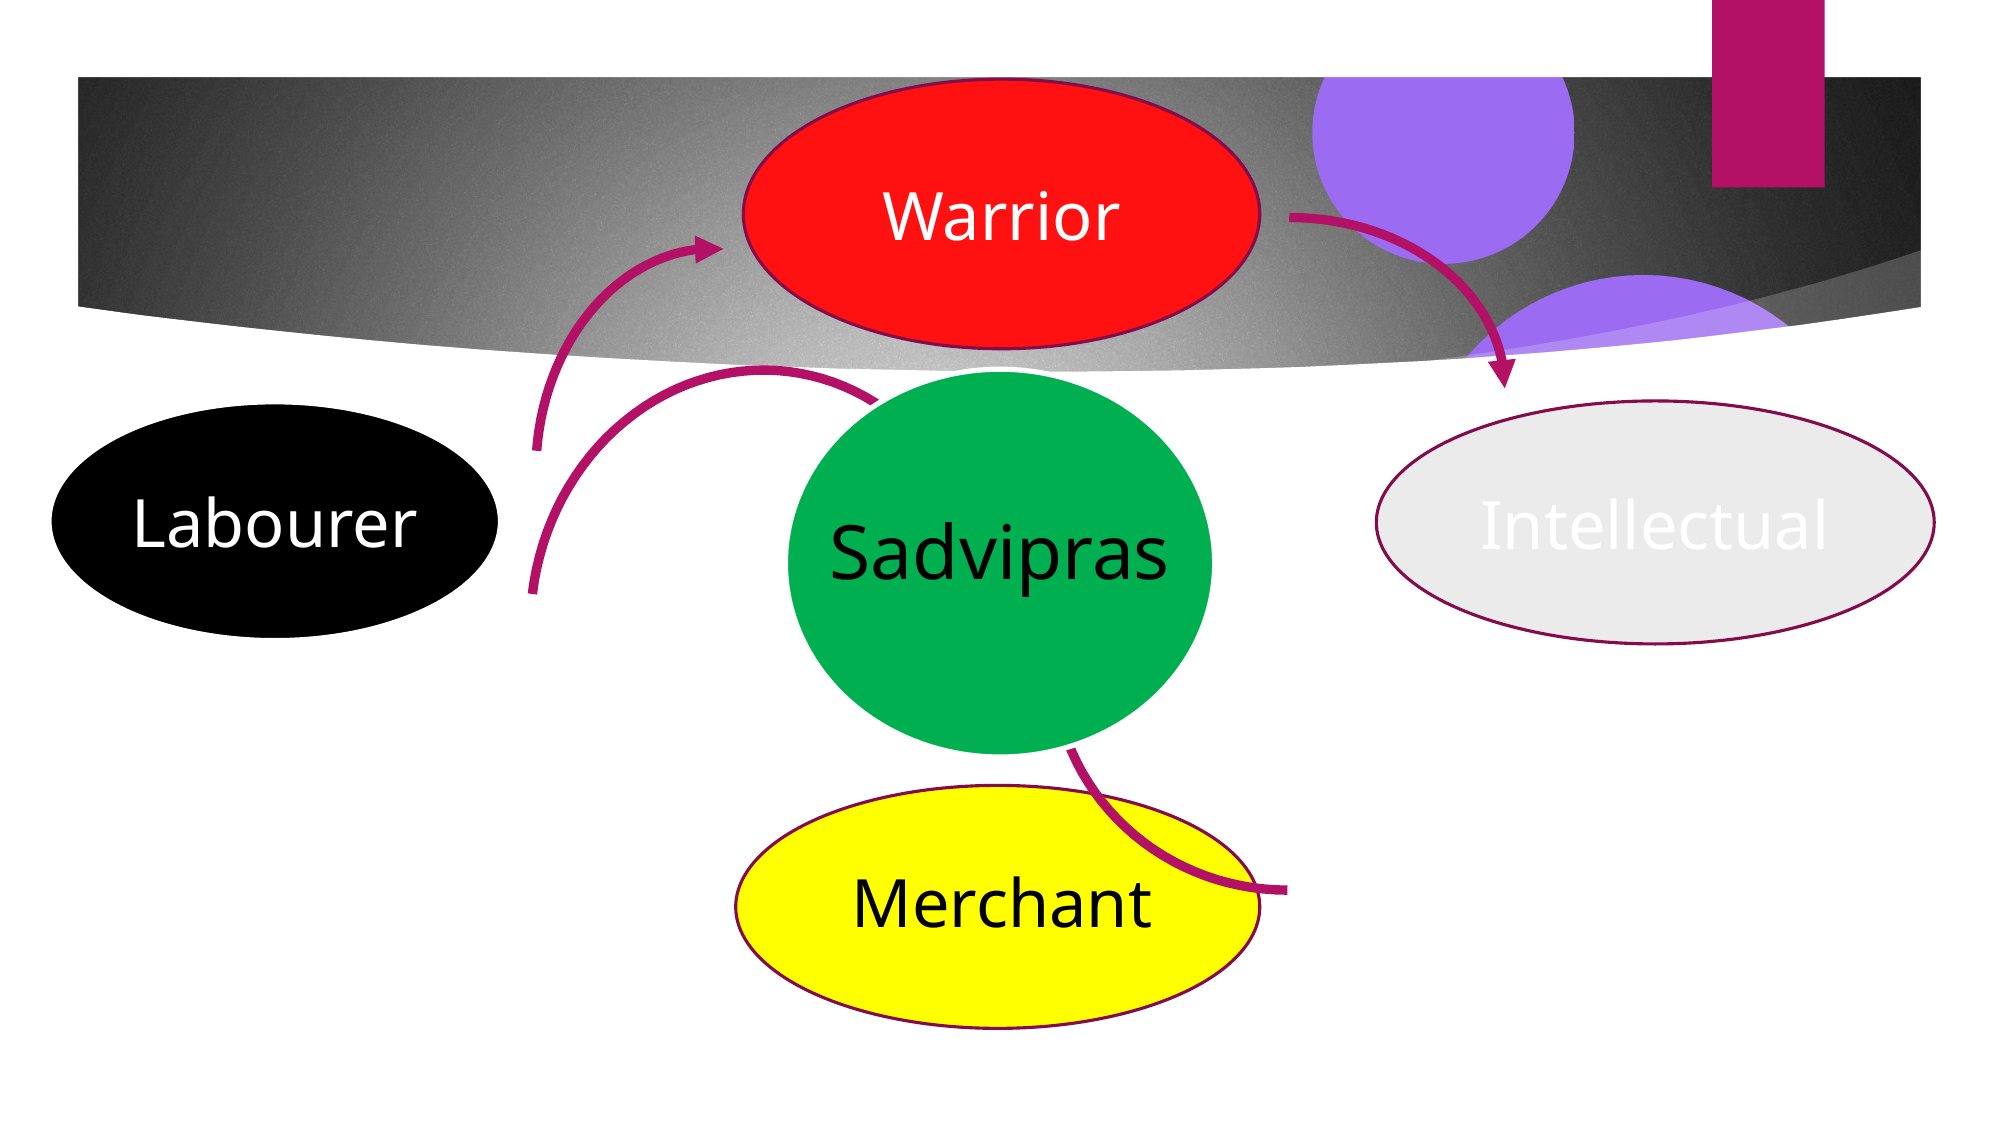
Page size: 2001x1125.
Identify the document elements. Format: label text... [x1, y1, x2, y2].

picture [79, 78, 1488, 371]
text_box Intellectual [1376, 400, 1935, 644]
text_box Warrior [743, 79, 1260, 349]
picture [1446, 78, 1920, 327]
text_box [785, 369, 1215, 758]
text_box [1104, 795, 1255, 883]
text_box [735, 785, 1260, 1029]
text_box Merchant [837, 852, 1221, 948]
text_box Labourer [46, 399, 503, 643]
text_box Sadvipras [815, 497, 1186, 603]
